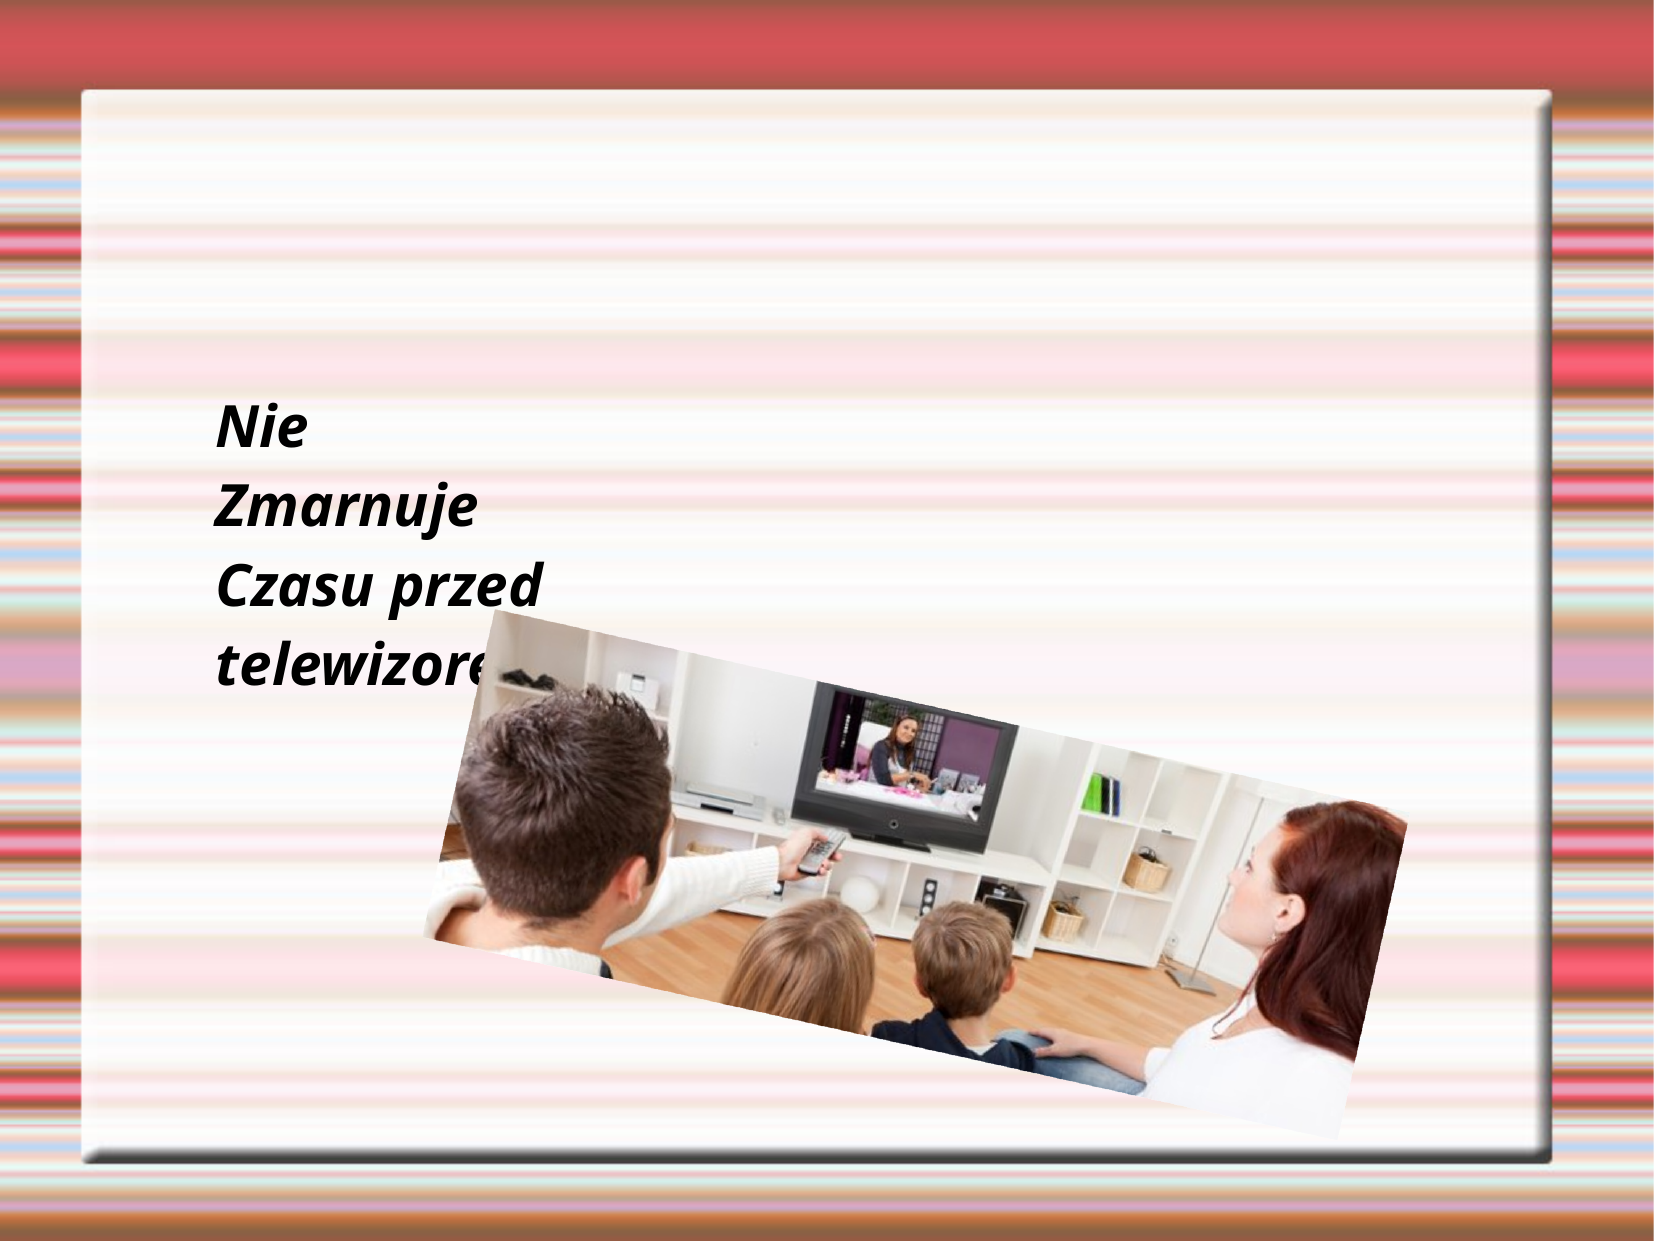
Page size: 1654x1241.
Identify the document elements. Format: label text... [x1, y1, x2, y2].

text_box Nie Zmarnuje Czasu przed telewizorem [200, 377, 471, 687]
picture [421, 608, 1410, 1140]
